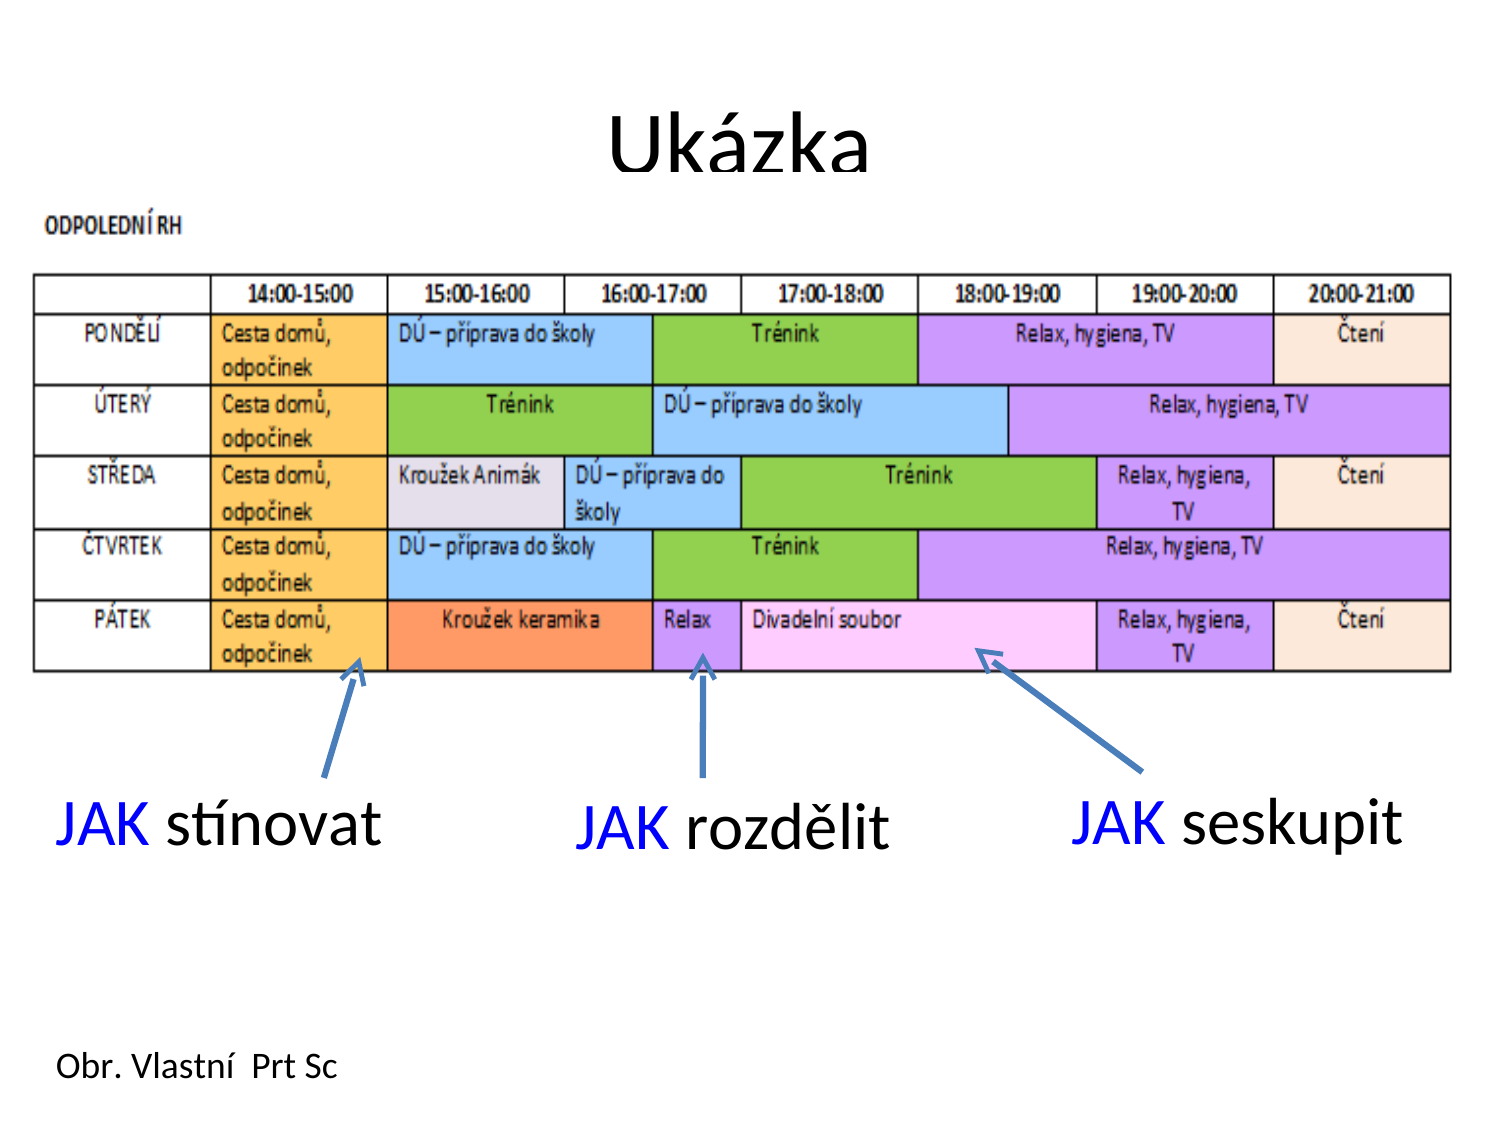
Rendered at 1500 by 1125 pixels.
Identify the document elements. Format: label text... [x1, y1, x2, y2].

text_box [0, 172, 1500, 752]
text_box JAK rozdělit [560, 774, 940, 871]
text_box Obr. Vlastní Prt Sc [41, 1032, 550, 1094]
title Ukázka [75, 45, 1426, 172]
text_box JAK stínovat [41, 771, 420, 867]
text_box JAK seskupit [1056, 770, 1436, 866]
